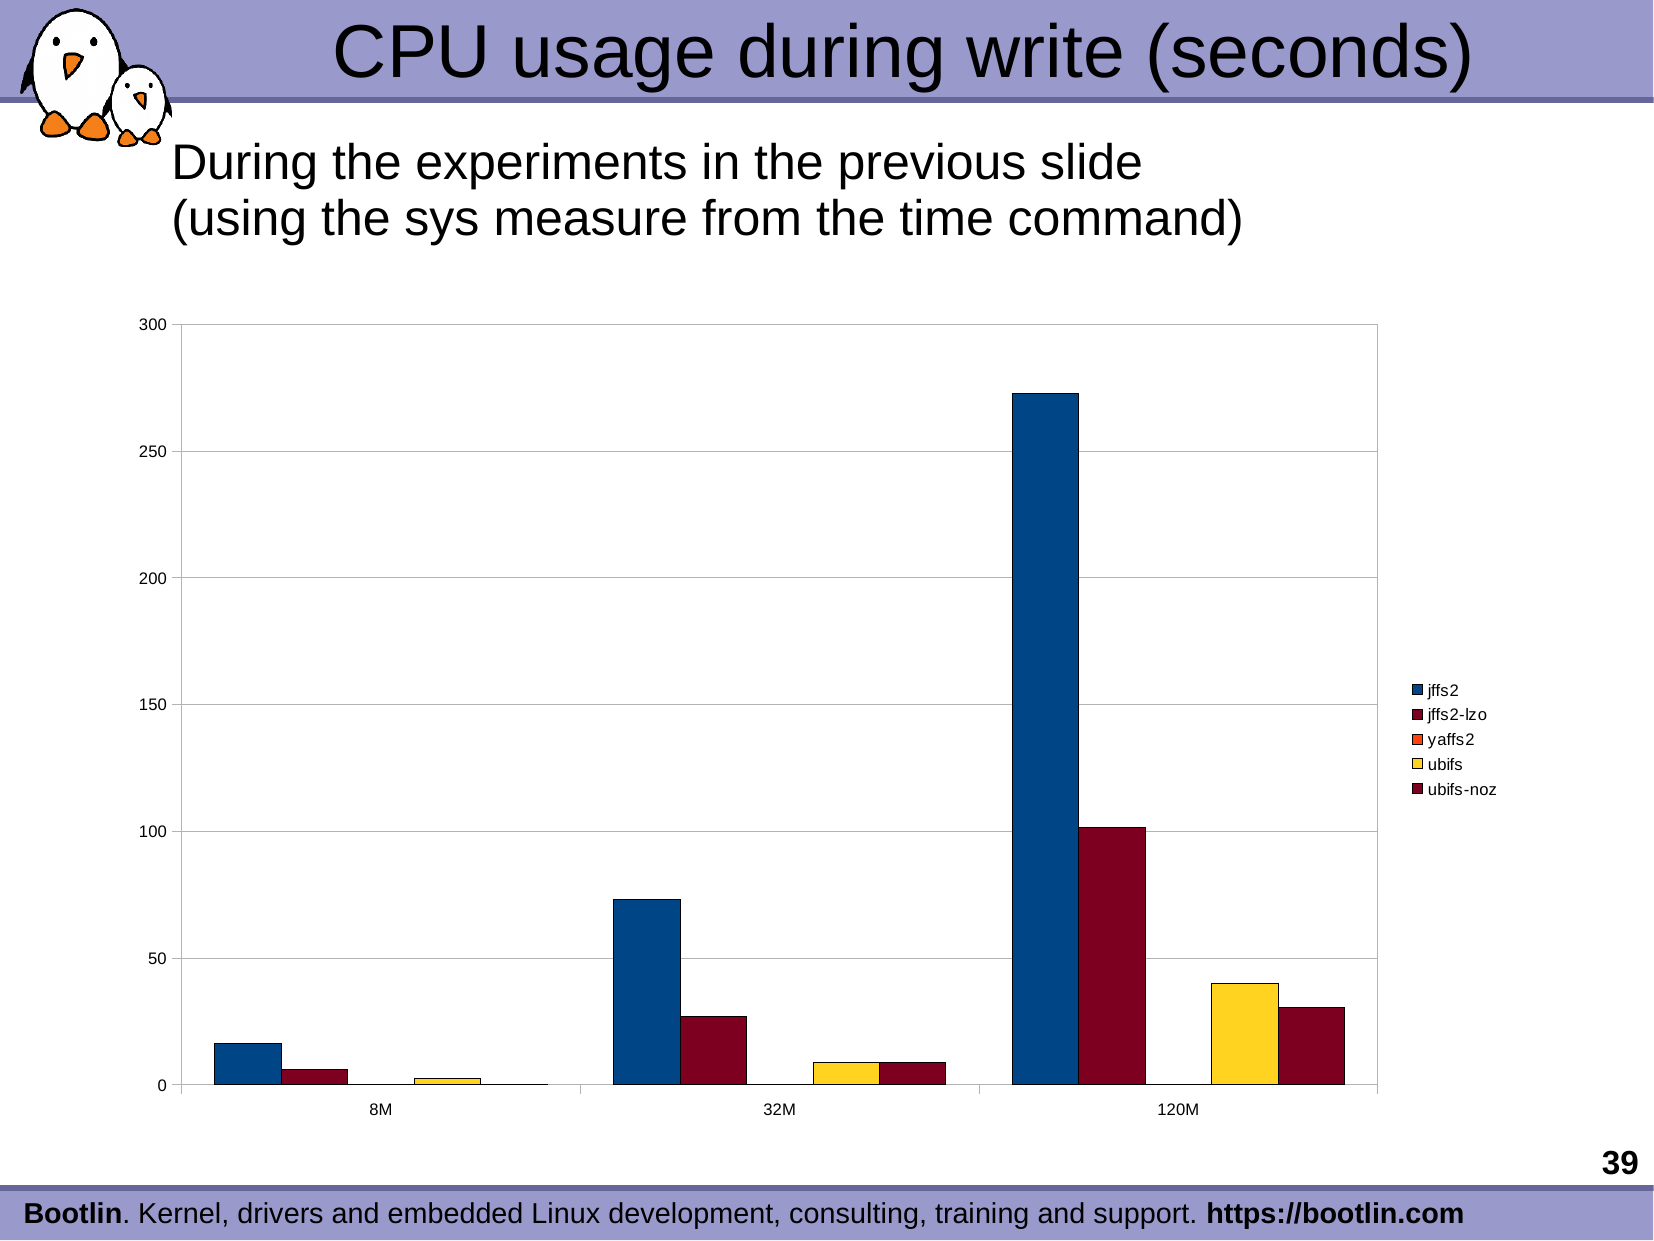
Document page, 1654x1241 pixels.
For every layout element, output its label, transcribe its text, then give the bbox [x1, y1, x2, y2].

picture [20, 8, 172, 147]
chart [110, 299, 1523, 1150]
text_box During the experiments in the previous slide (using the sys measure from the time command) [171, 134, 1245, 259]
title CPU usage during write (seconds) [178, 5, 1631, 97]
